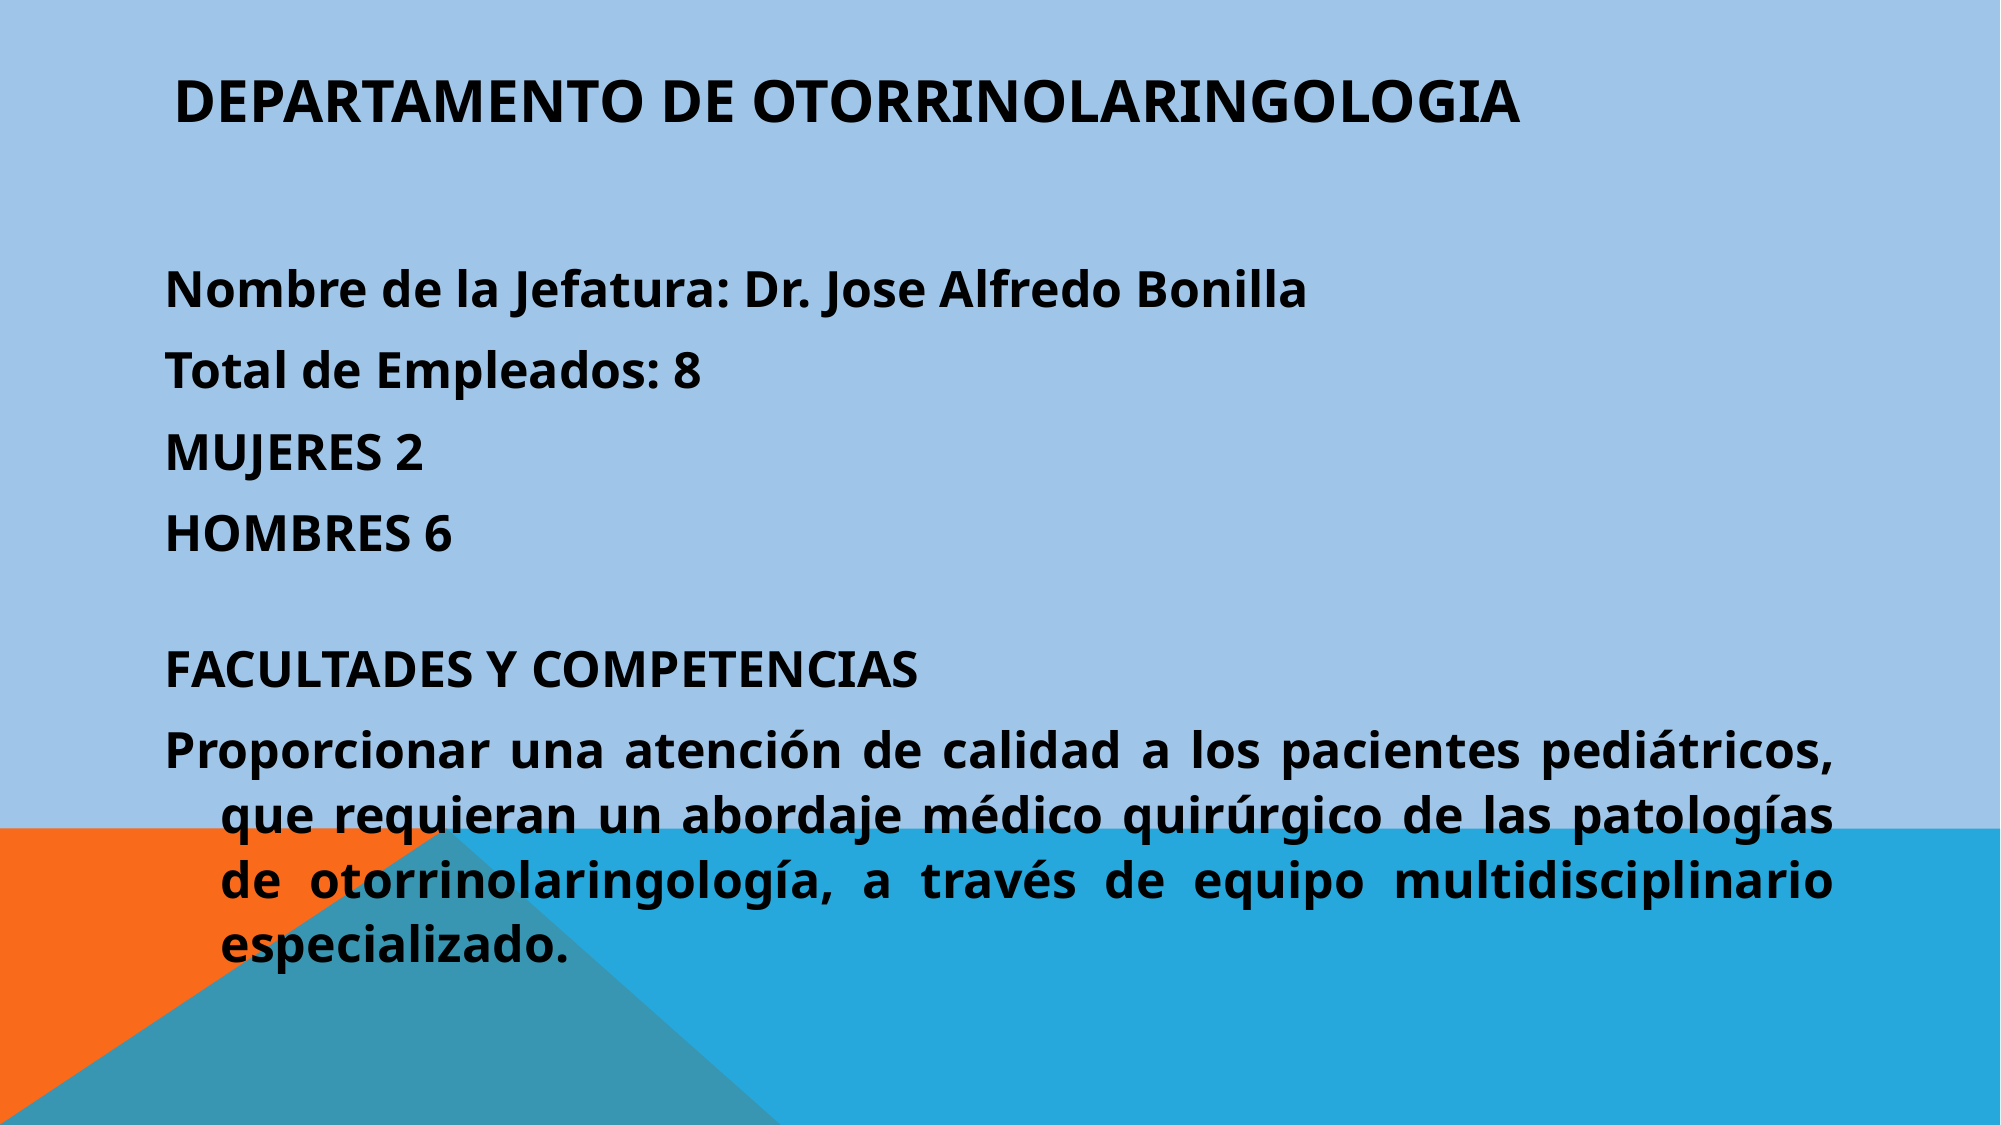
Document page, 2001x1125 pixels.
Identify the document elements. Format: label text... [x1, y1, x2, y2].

text_box Nombre de la Jefatura: Dr. Jose Alfredo Bonilla Total de Empleados: 8 MUJERES 2 HOMBRES 6 FACULTADES Y COMPETENCIAS Proporcionar una atención de calidad a los pacientes pediátricos, que requieran un abordaje médico quirúrgico de las patologías de otorrinolaringología, a través de equipo multidisciplinario especializado. [149, 244, 1850, 956]
text_box DEPARTAMENTO DE OTORRINOLARINGOLOGIA [159, 56, 1860, 226]
